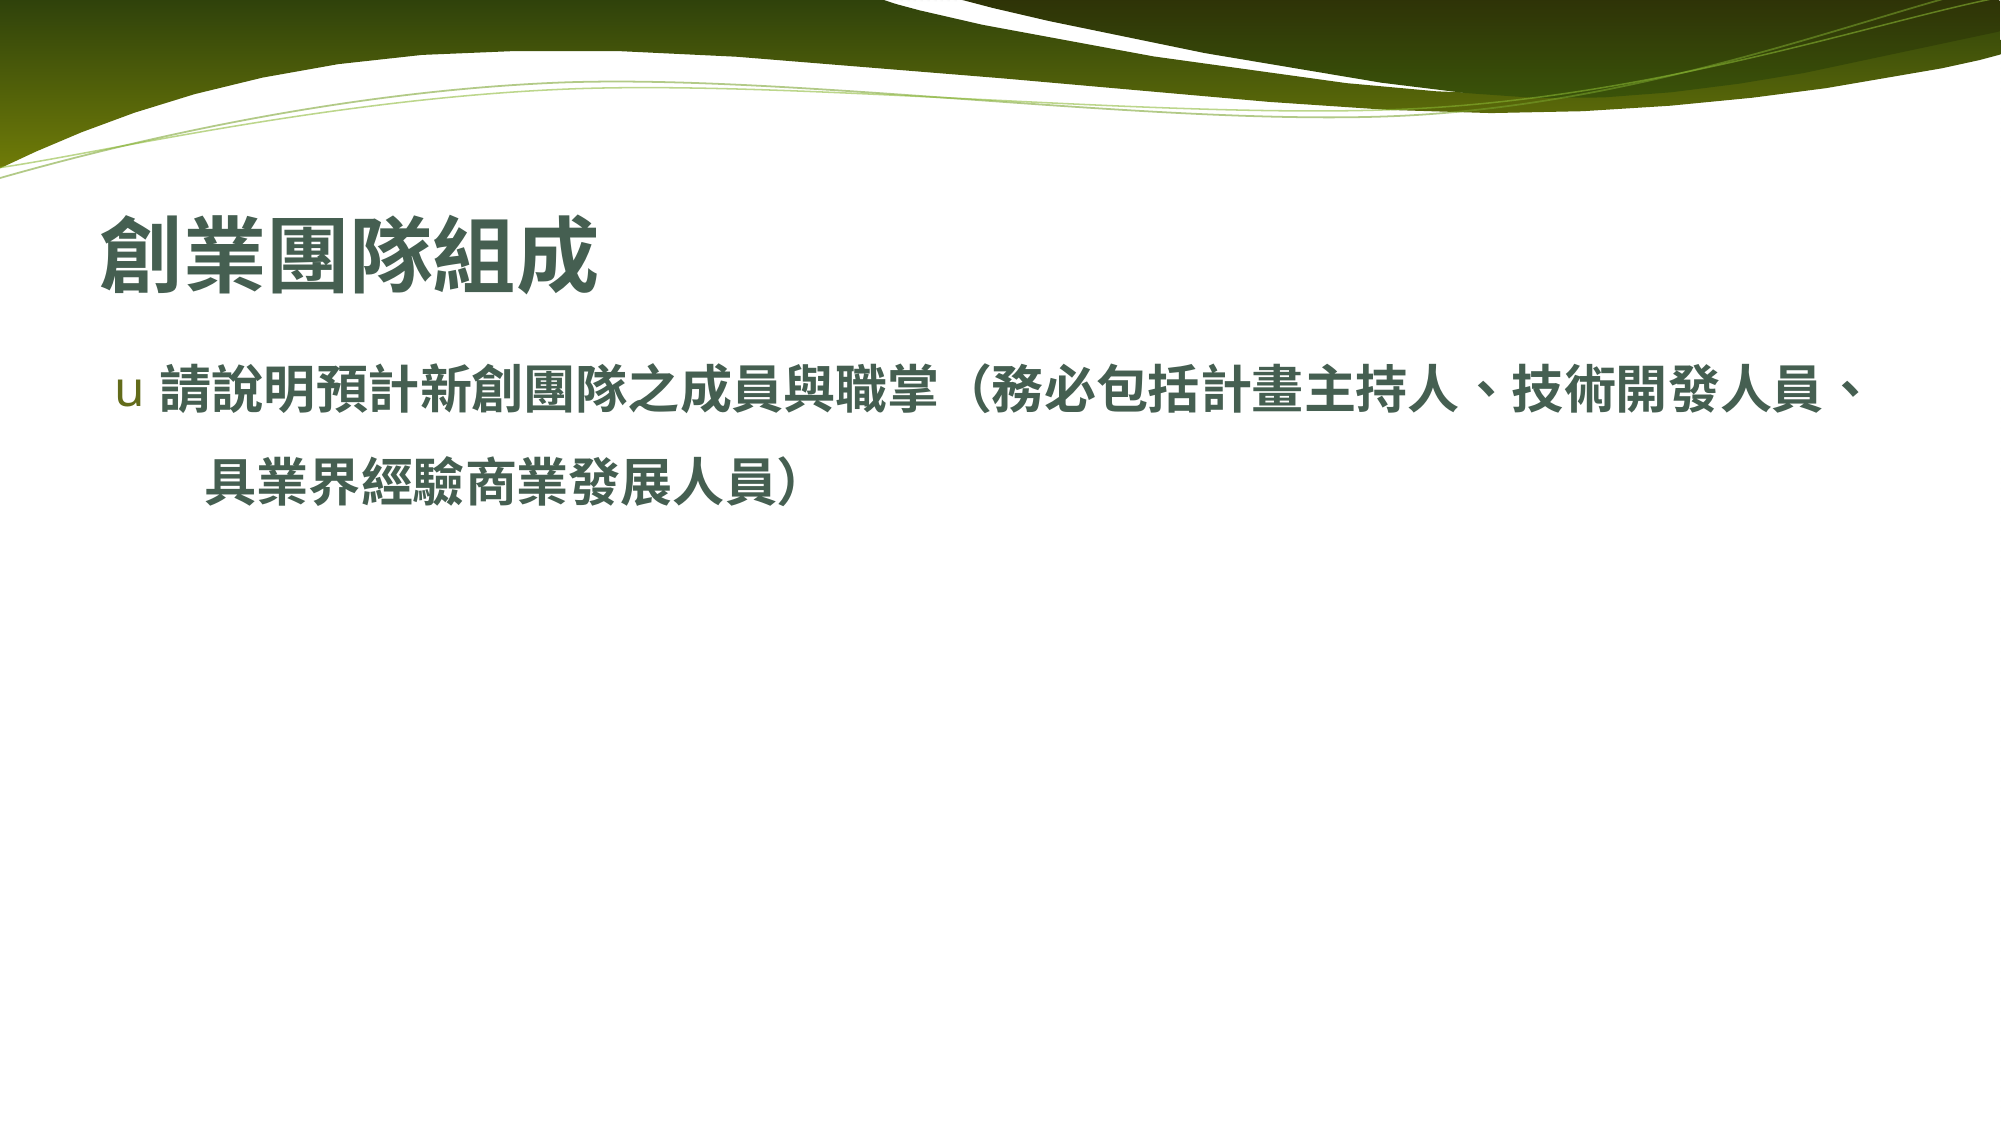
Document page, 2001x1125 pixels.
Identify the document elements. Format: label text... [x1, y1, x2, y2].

title 創業團隊組成 [99, 115, 1900, 304]
list 請說明預計新創團隊之成員與職掌（務必包括計畫主持人、技術開發人員、具業界經驗商業發展人員） [99, 317, 1900, 1038]
